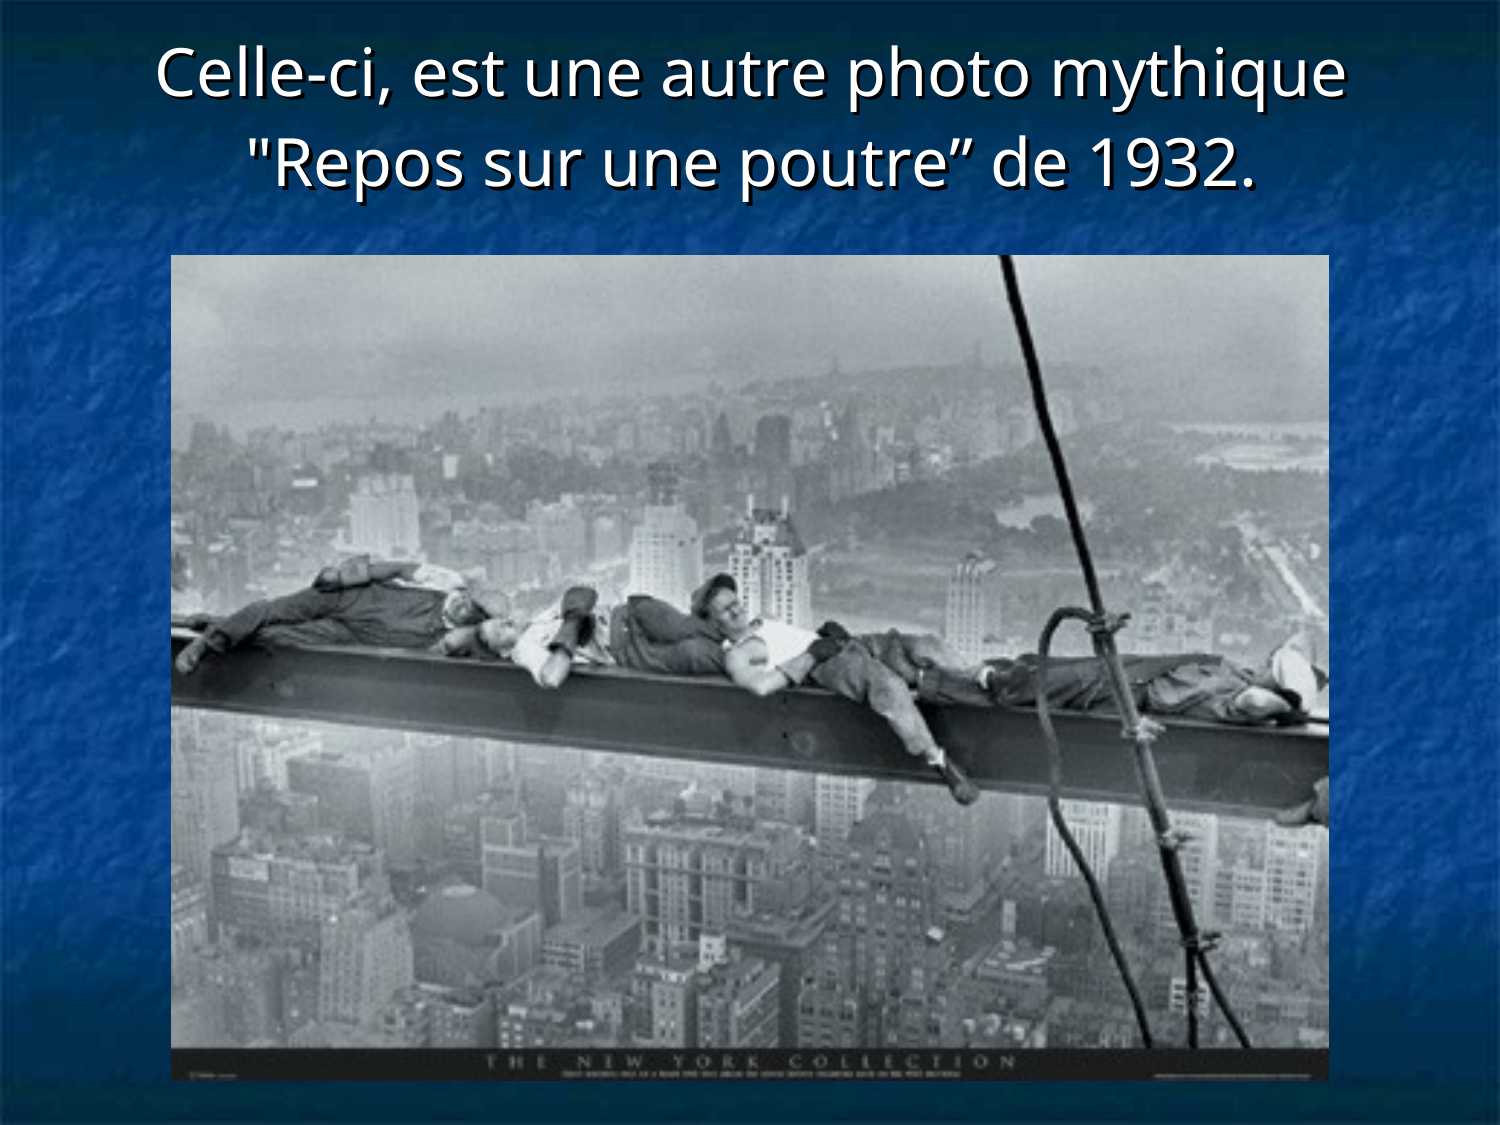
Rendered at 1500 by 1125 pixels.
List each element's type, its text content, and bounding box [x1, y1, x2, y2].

title Celle-ci, est une autre photo mythique "Repos sur une poutre” de 1932. [76, 27, 1427, 204]
picture [0, 0, 1500, 1125]
